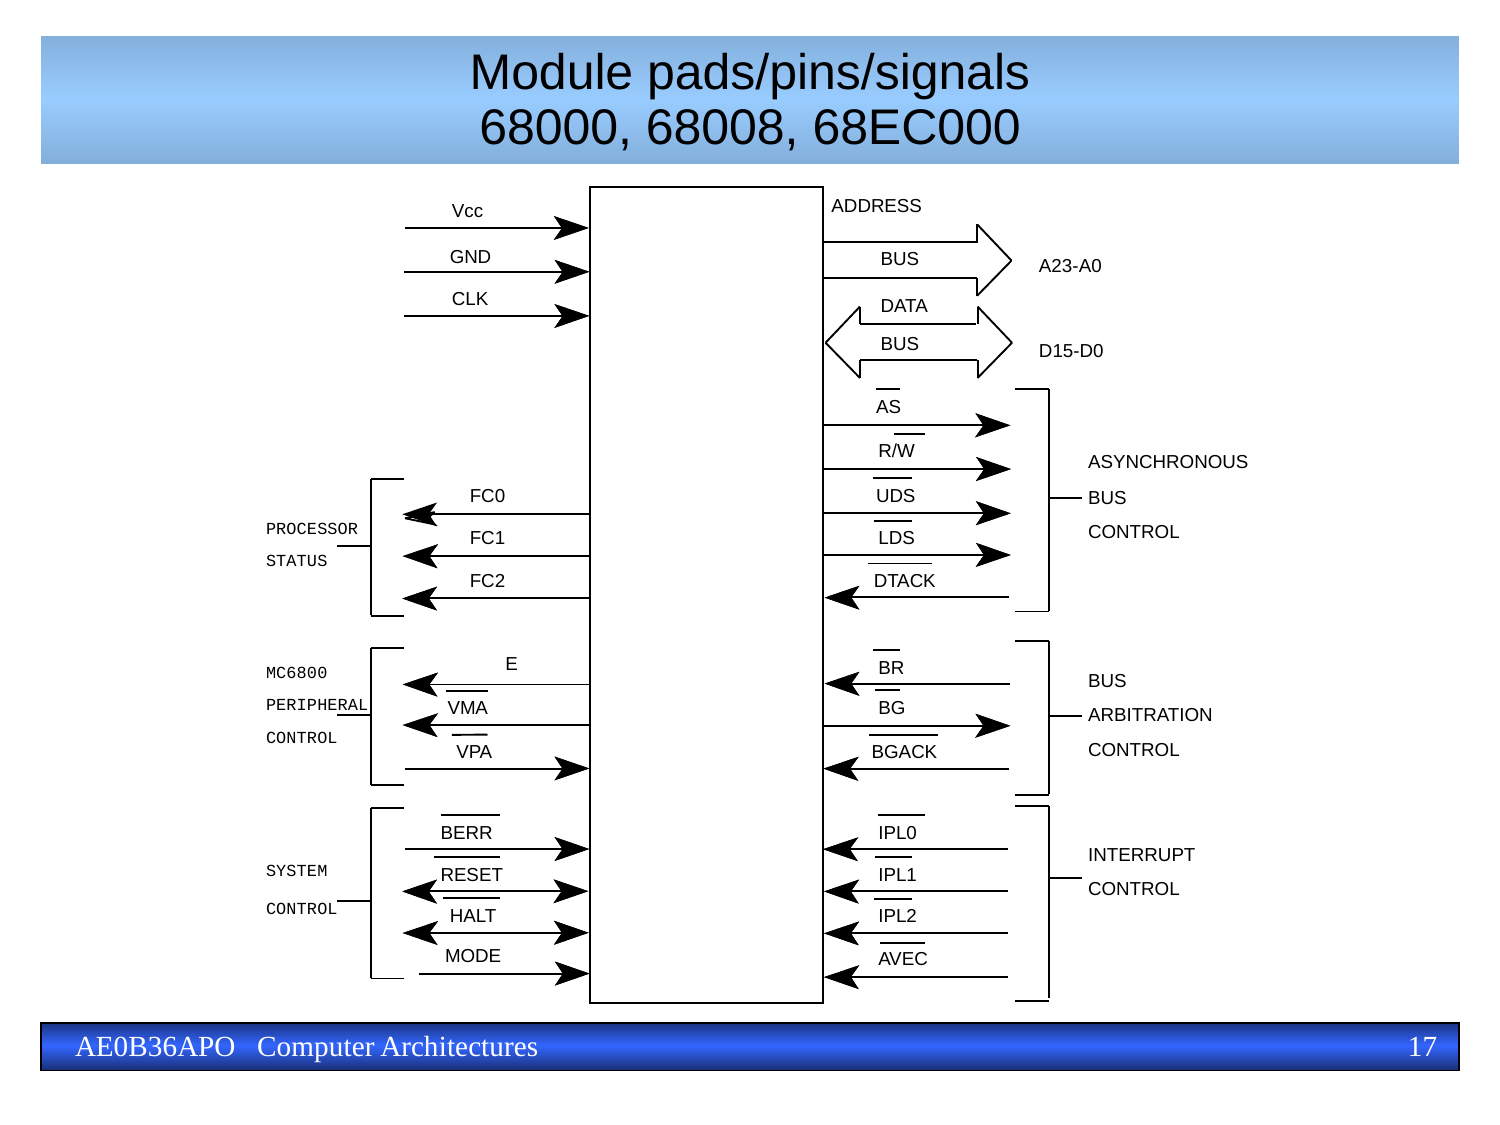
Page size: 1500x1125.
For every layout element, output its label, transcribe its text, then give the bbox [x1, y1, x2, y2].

text_box [405, 715, 436, 736]
text_box [557, 261, 587, 282]
text_box [978, 544, 1008, 566]
text_box [405, 674, 436, 695]
text_box [827, 881, 857, 902]
text_box [977, 415, 1008, 436]
title Module pads/pins/signals 68000, 68008, 68EC000 [41, 36, 1459, 164]
text_box [977, 715, 1008, 736]
text_box [556, 217, 586, 239]
text_box [826, 839, 856, 860]
text_box [405, 922, 436, 944]
text_box [827, 587, 858, 608]
text_box [405, 588, 435, 609]
text_box [405, 546, 436, 567]
text_box [556, 838, 587, 860]
text_box [555, 881, 586, 902]
text_box [557, 963, 587, 984]
text_box [827, 923, 857, 944]
text_box [827, 967, 857, 988]
text_box [405, 881, 435, 902]
text_box [556, 922, 586, 943]
text_box [405, 504, 435, 525]
text_box [826, 758, 857, 779]
text_box [827, 673, 858, 694]
text_box [978, 503, 1008, 524]
text_box [556, 758, 587, 779]
text_box [556, 305, 587, 327]
text_box [978, 458, 1009, 480]
